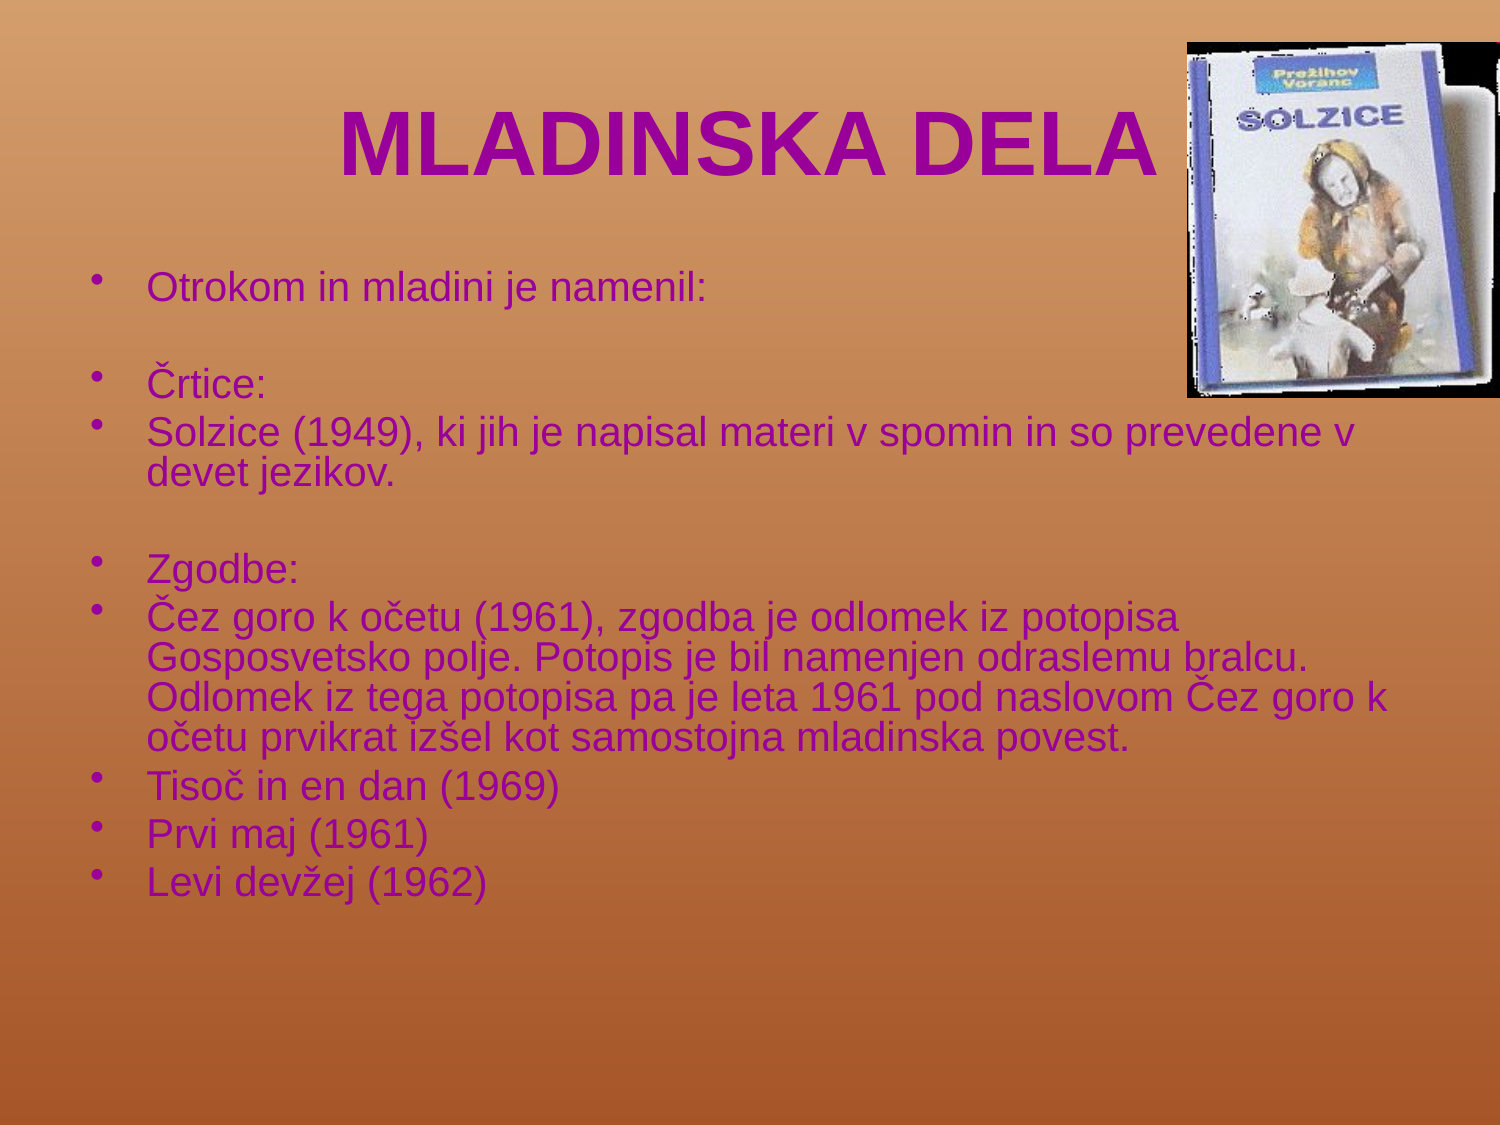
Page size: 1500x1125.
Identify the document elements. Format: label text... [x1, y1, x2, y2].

title MLADINSKA DELA [75, 45, 1187, 233]
list Otrokom in mladini je namenil: Črtice: Solzice (1949), ki jih je napisal materi v spomin in so prevedene v devet jezikov. Zgodbe: Čez goro k očetu (1961), zgodba je odlomek iz potopisa Gosposvetsko polje. Potopis je bil namenjen odraslemu bralcu. Odlomek iz tega potopisa pa je leta 1961 pod naslovom Čez goro k očetu prvikrat izšel kot samostojna mladinska povest. Tisoč in en dan (1969) Prvi maj (1961) Levi devžej (1962) [75, 262, 1425, 1005]
picture [1187, 42, 1500, 398]
